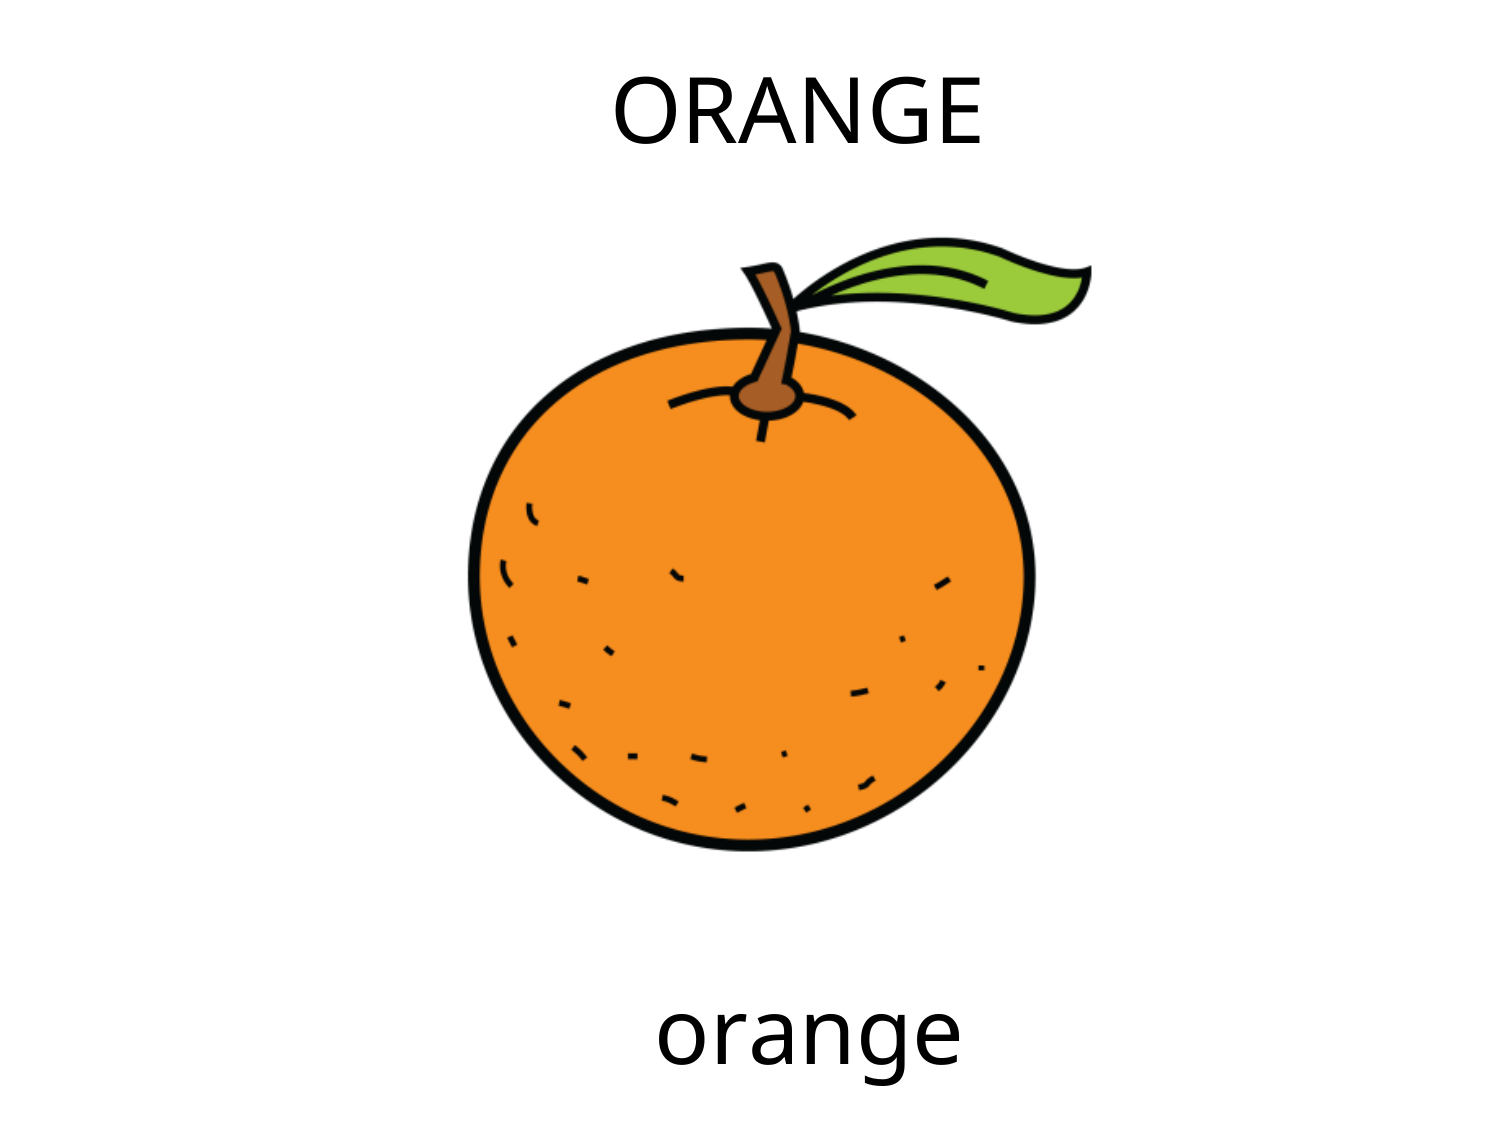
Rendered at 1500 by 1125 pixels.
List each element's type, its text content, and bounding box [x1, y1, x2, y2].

picture [372, 171, 1188, 953]
text_box orange [206, 964, 1414, 1092]
title ORANGE [194, 42, 1402, 171]
